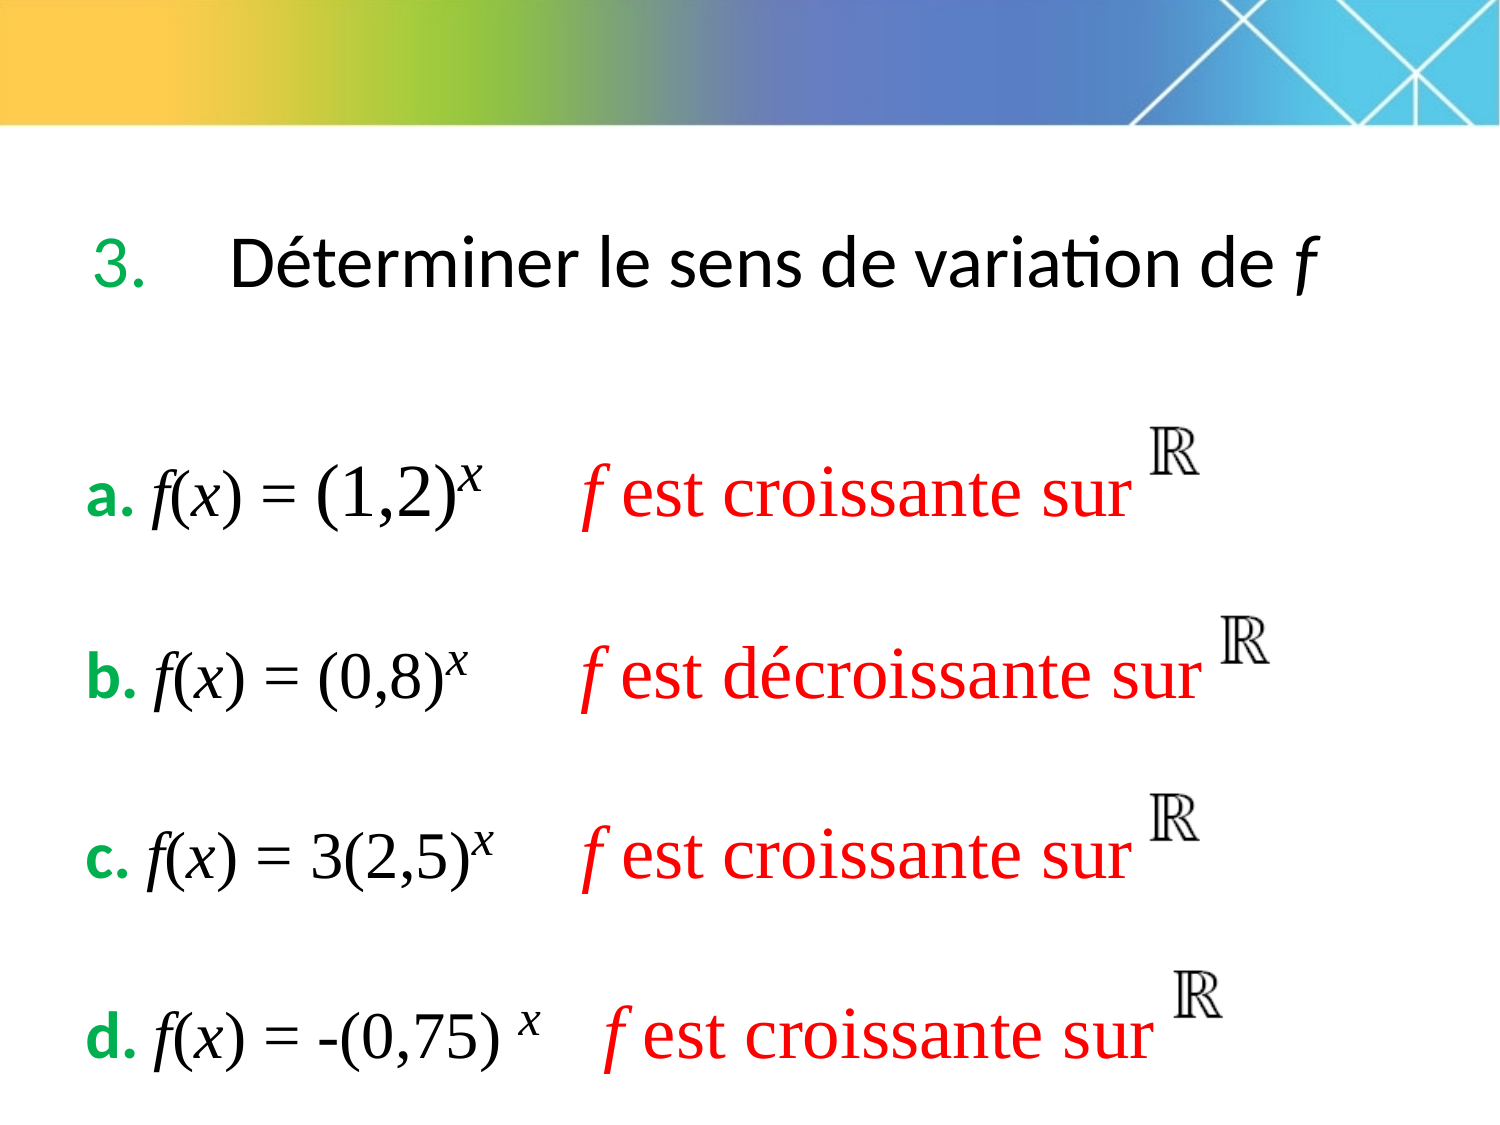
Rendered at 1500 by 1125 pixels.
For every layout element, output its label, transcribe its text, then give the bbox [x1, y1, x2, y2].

picture [1210, 597, 1278, 672]
text_box a. f(x) = (1,2)x f est croissante sur b. f(x) = (0,8)x f est décroissante sur c. f(x) = 3(2,5)x f est croissante sur d. f(x) = -(0,75) x f est croissante sur [70, 322, 1465, 1085]
picture [1163, 952, 1231, 1026]
title Déterminer le sens de variation de f [76, 164, 1500, 351]
picture [1139, 775, 1208, 849]
picture [1139, 408, 1208, 483]
